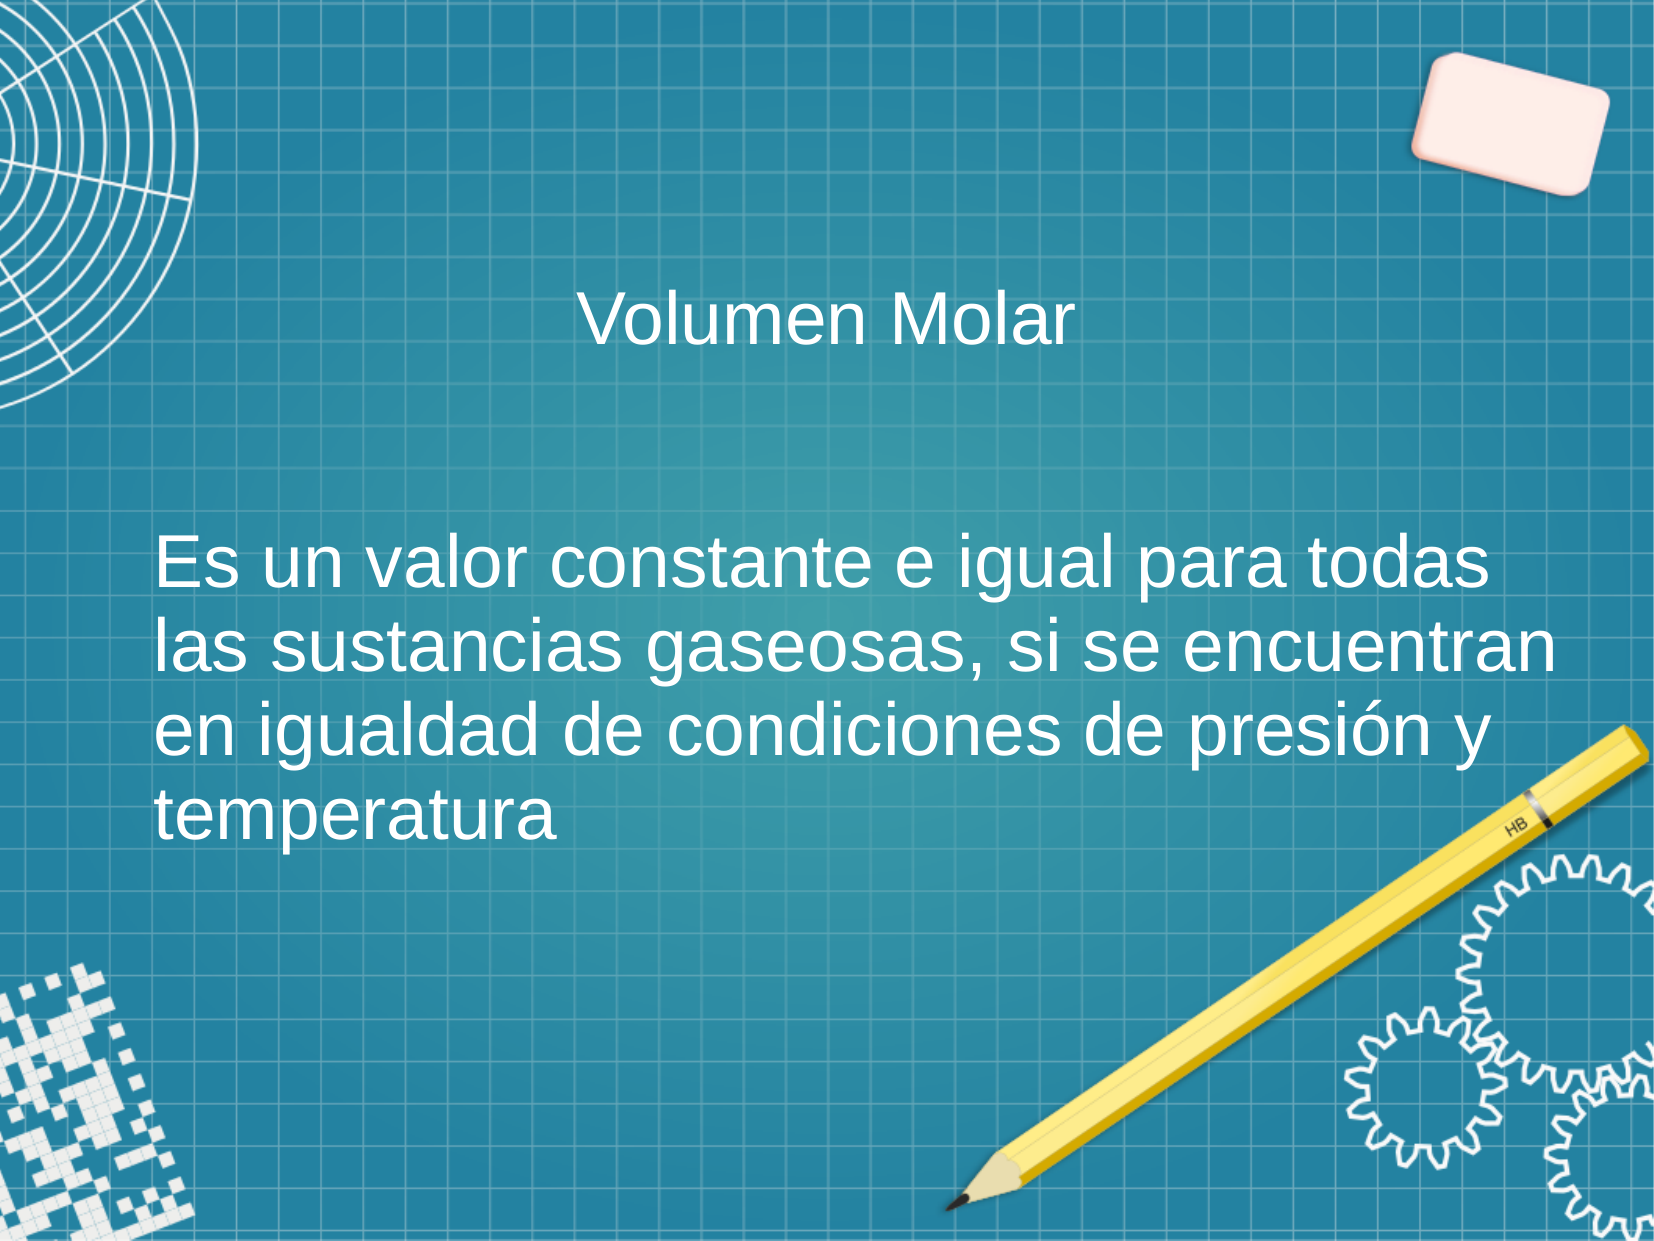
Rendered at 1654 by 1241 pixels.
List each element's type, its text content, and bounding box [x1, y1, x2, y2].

list Es un valor constante e igual para todas las sustancias gaseosas, si se encuentran en igualdad de condiciones de presión y temperatura [82, 519, 1571, 1123]
title Volumen Molar [82, 177, 1571, 461]
picture [0, 0, 1654, 1241]
